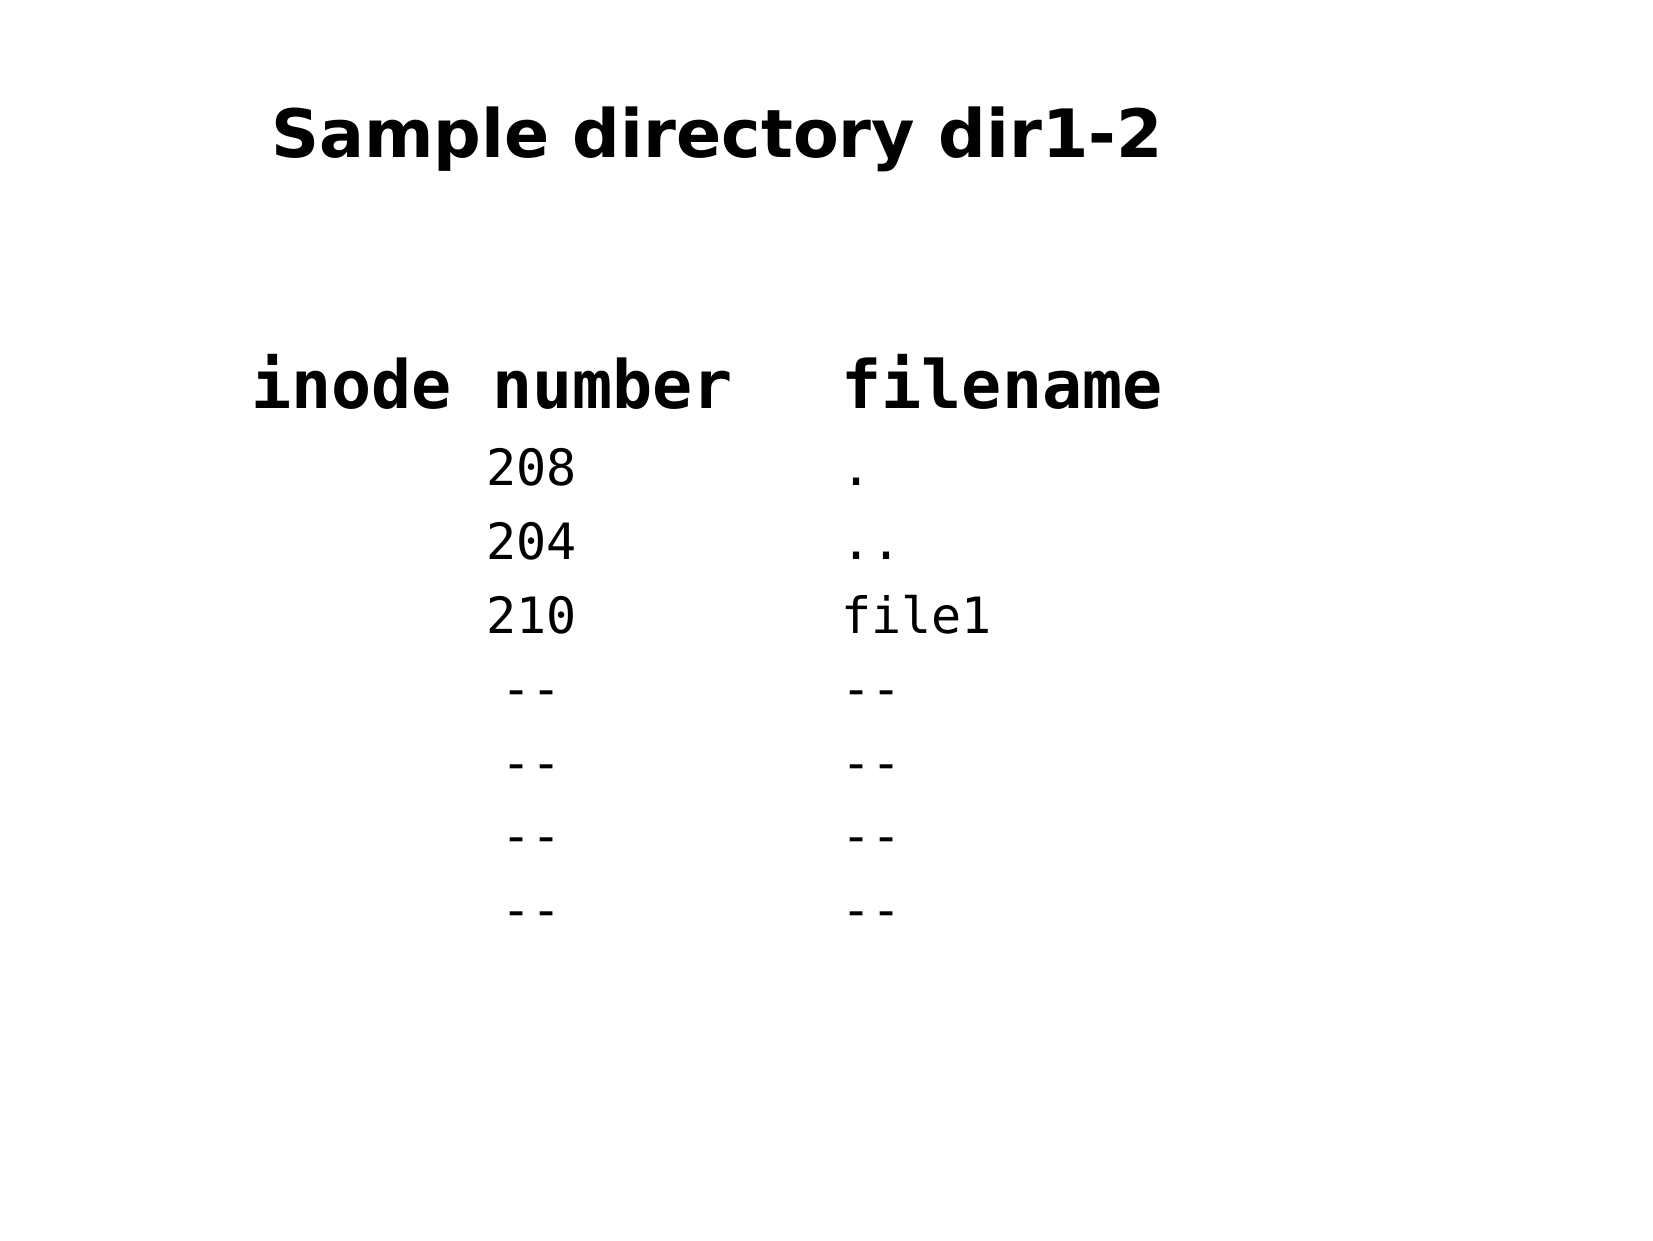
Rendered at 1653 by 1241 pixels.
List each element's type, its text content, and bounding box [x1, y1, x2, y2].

table_cell -- [828, 727, 1417, 800]
table_cell -- [237, 653, 827, 726]
table_cell 210 [237, 580, 827, 652]
table_header filename [828, 339, 1417, 432]
table_cell -- [828, 653, 1417, 726]
table_cell -- [237, 874, 827, 947]
table_cell 204 [237, 506, 827, 579]
text_box Sample directory dir1-2 [256, 88, 1291, 182]
table_cell file1 [828, 580, 1417, 652]
table_header inode number [237, 339, 827, 432]
table_cell -- [828, 874, 1417, 947]
table_cell -- [237, 727, 827, 800]
table_cell -- [237, 801, 827, 873]
table_cell . [828, 433, 1417, 505]
table_cell -- [828, 801, 1417, 873]
table_cell .. [828, 506, 1417, 579]
table_cell 208 [237, 433, 827, 505]
